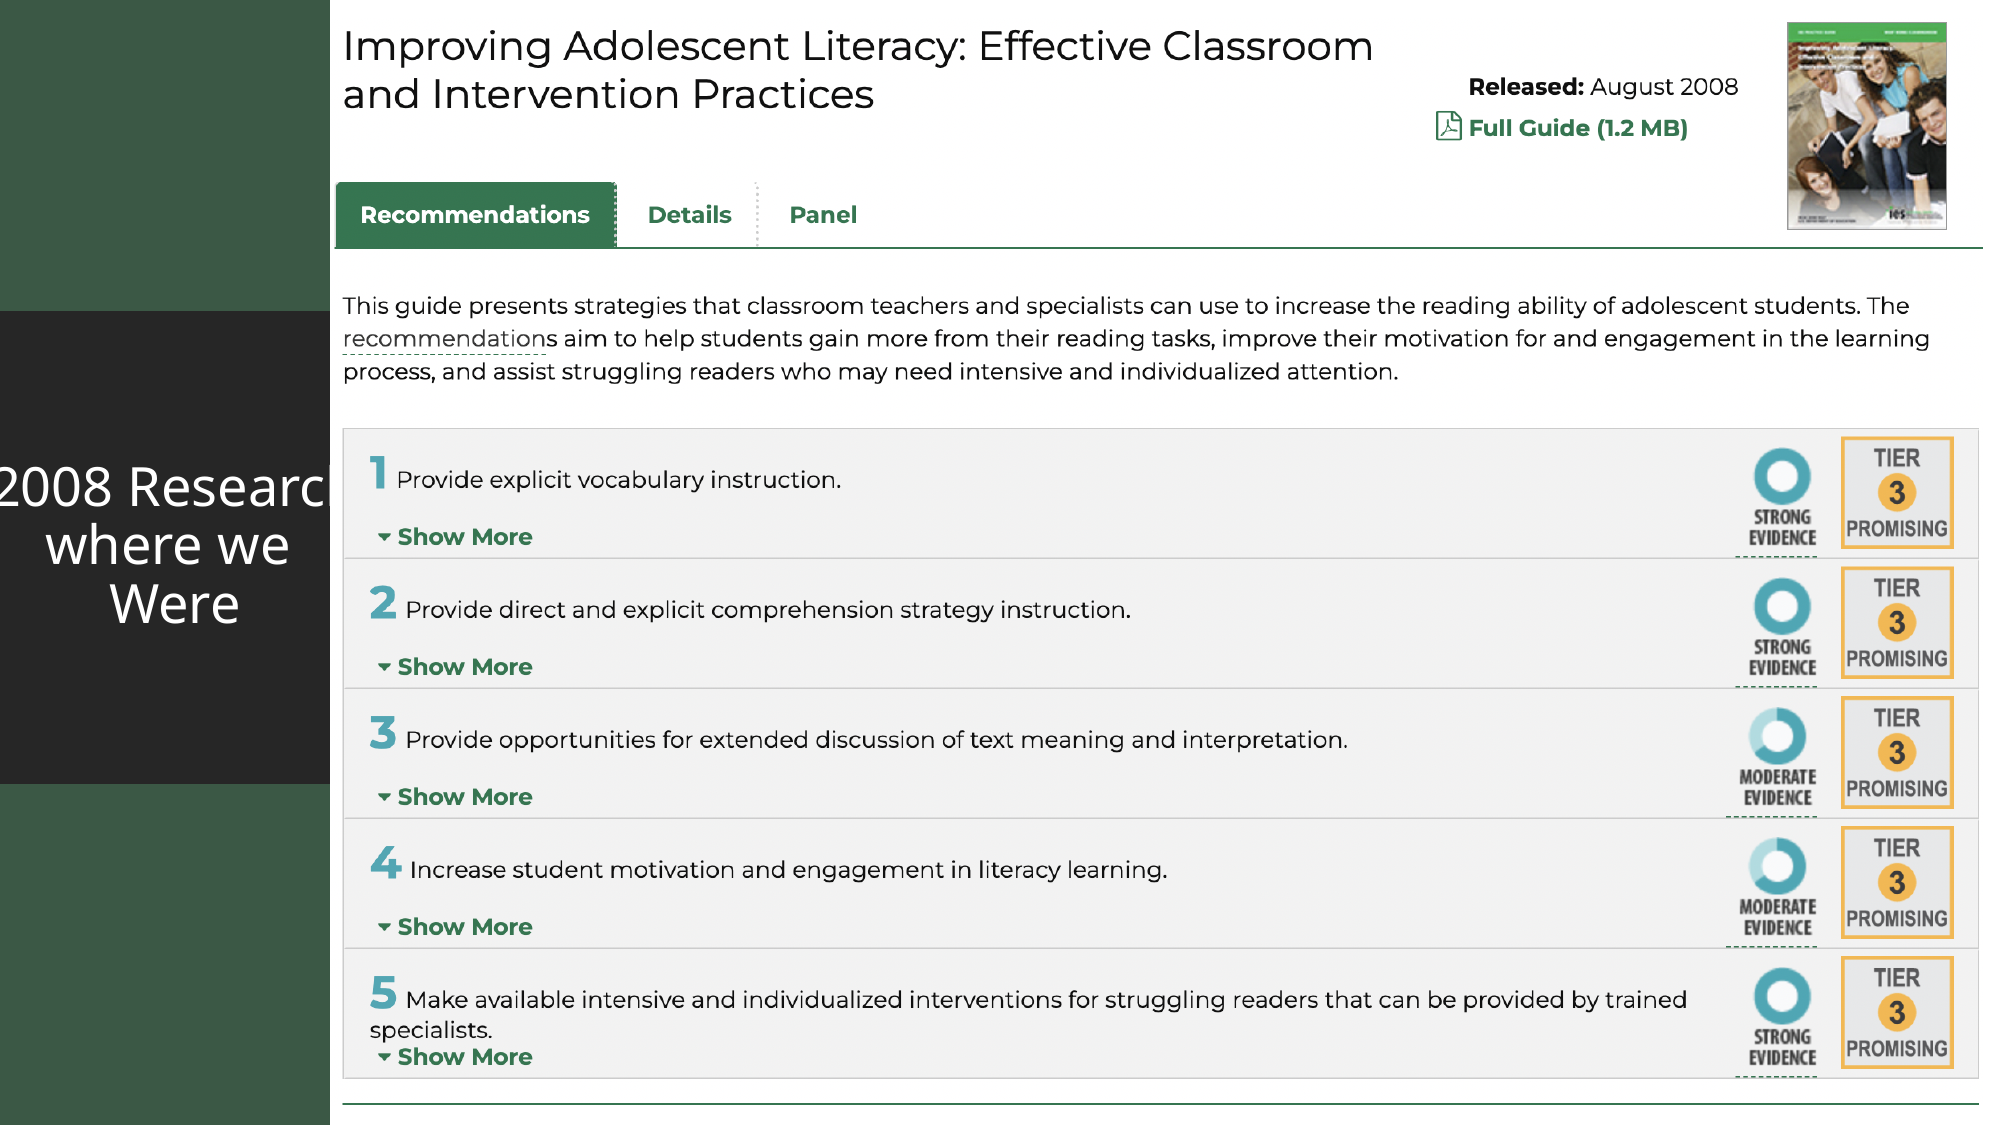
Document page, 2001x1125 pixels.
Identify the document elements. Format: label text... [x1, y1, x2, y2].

title 2008 Research where we Were [0, 324, 330, 770]
text_box [0, 0, 2000, 1125]
picture [330, 18, 1983, 1106]
